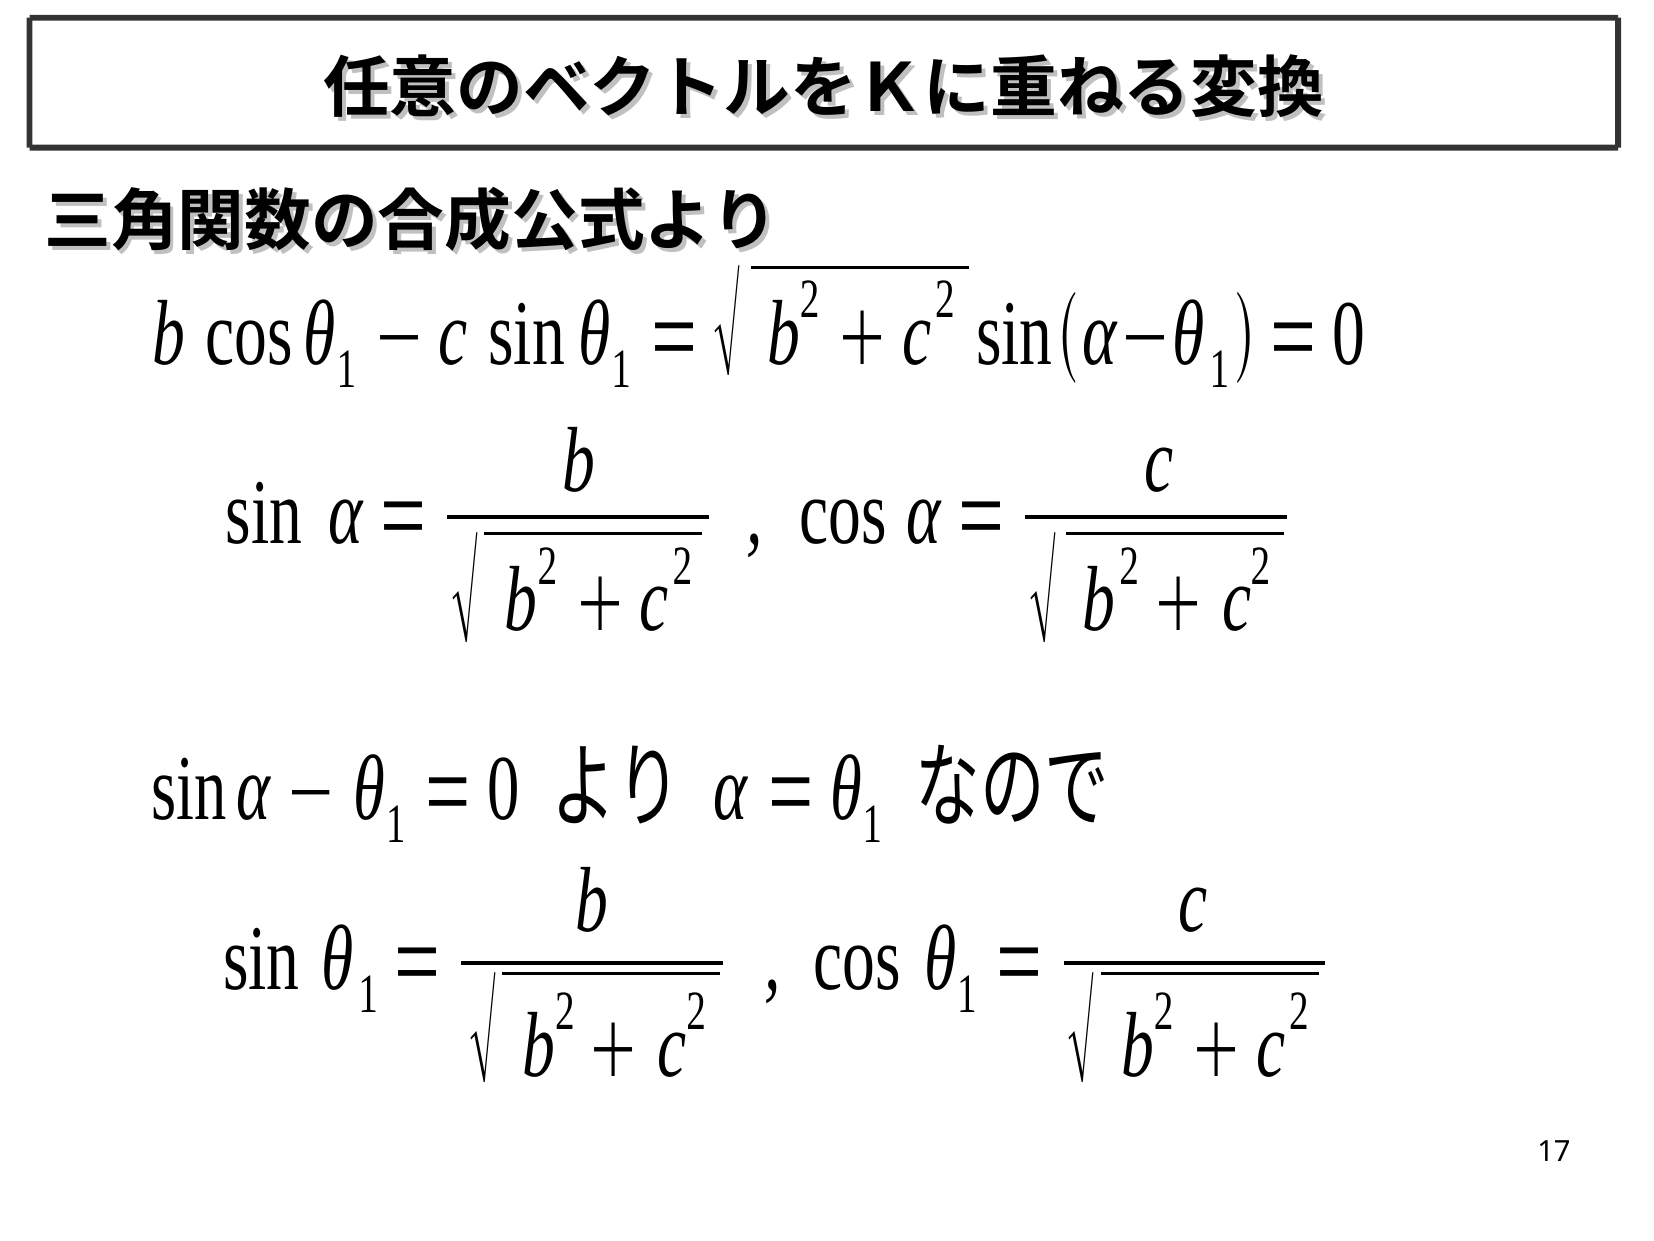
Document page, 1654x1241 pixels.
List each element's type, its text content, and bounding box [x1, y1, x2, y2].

chart [123, 738, 1343, 1099]
chart [123, 259, 1382, 655]
text_box 三角関数の合成公式より [29, 159, 945, 248]
text_box 任意のベクトルをＫに重ねる変換 [29, 17, 1619, 148]
